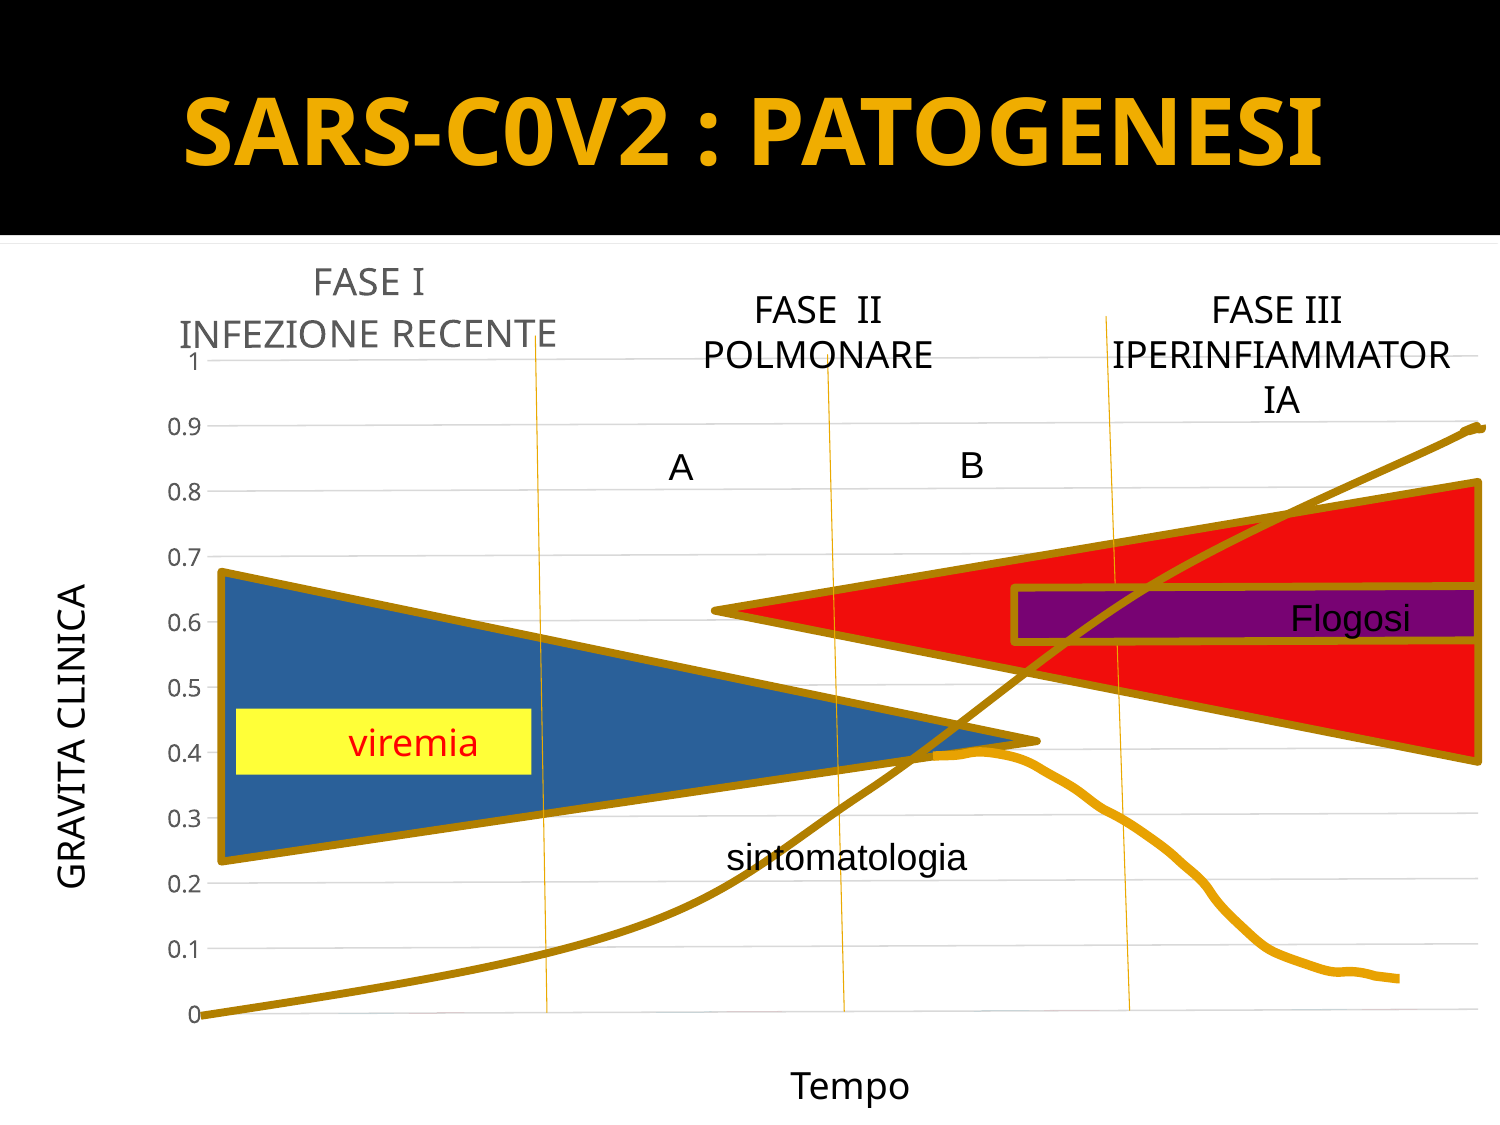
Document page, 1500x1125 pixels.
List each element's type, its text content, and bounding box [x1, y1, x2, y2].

text_box A [654, 439, 709, 497]
text_box B [944, 437, 1000, 506]
text_box GRAVITA CLINICA [39, 385, 100, 906]
text_box viremia [236, 708, 532, 768]
chart [119, 236, 1483, 1032]
text_box Tempo [679, 1054, 1022, 1115]
text_box Flogosi [1275, 590, 1426, 650]
title SARS-C0V2 : PATOGENESI [75, 25, 1425, 231]
text_box FASE II POLMONARE [614, 278, 1022, 384]
text_box sintomatologia [200, 425, 1483, 1016]
text_box FASE III IPERINFIAMMATORIA [1092, 278, 1471, 429]
